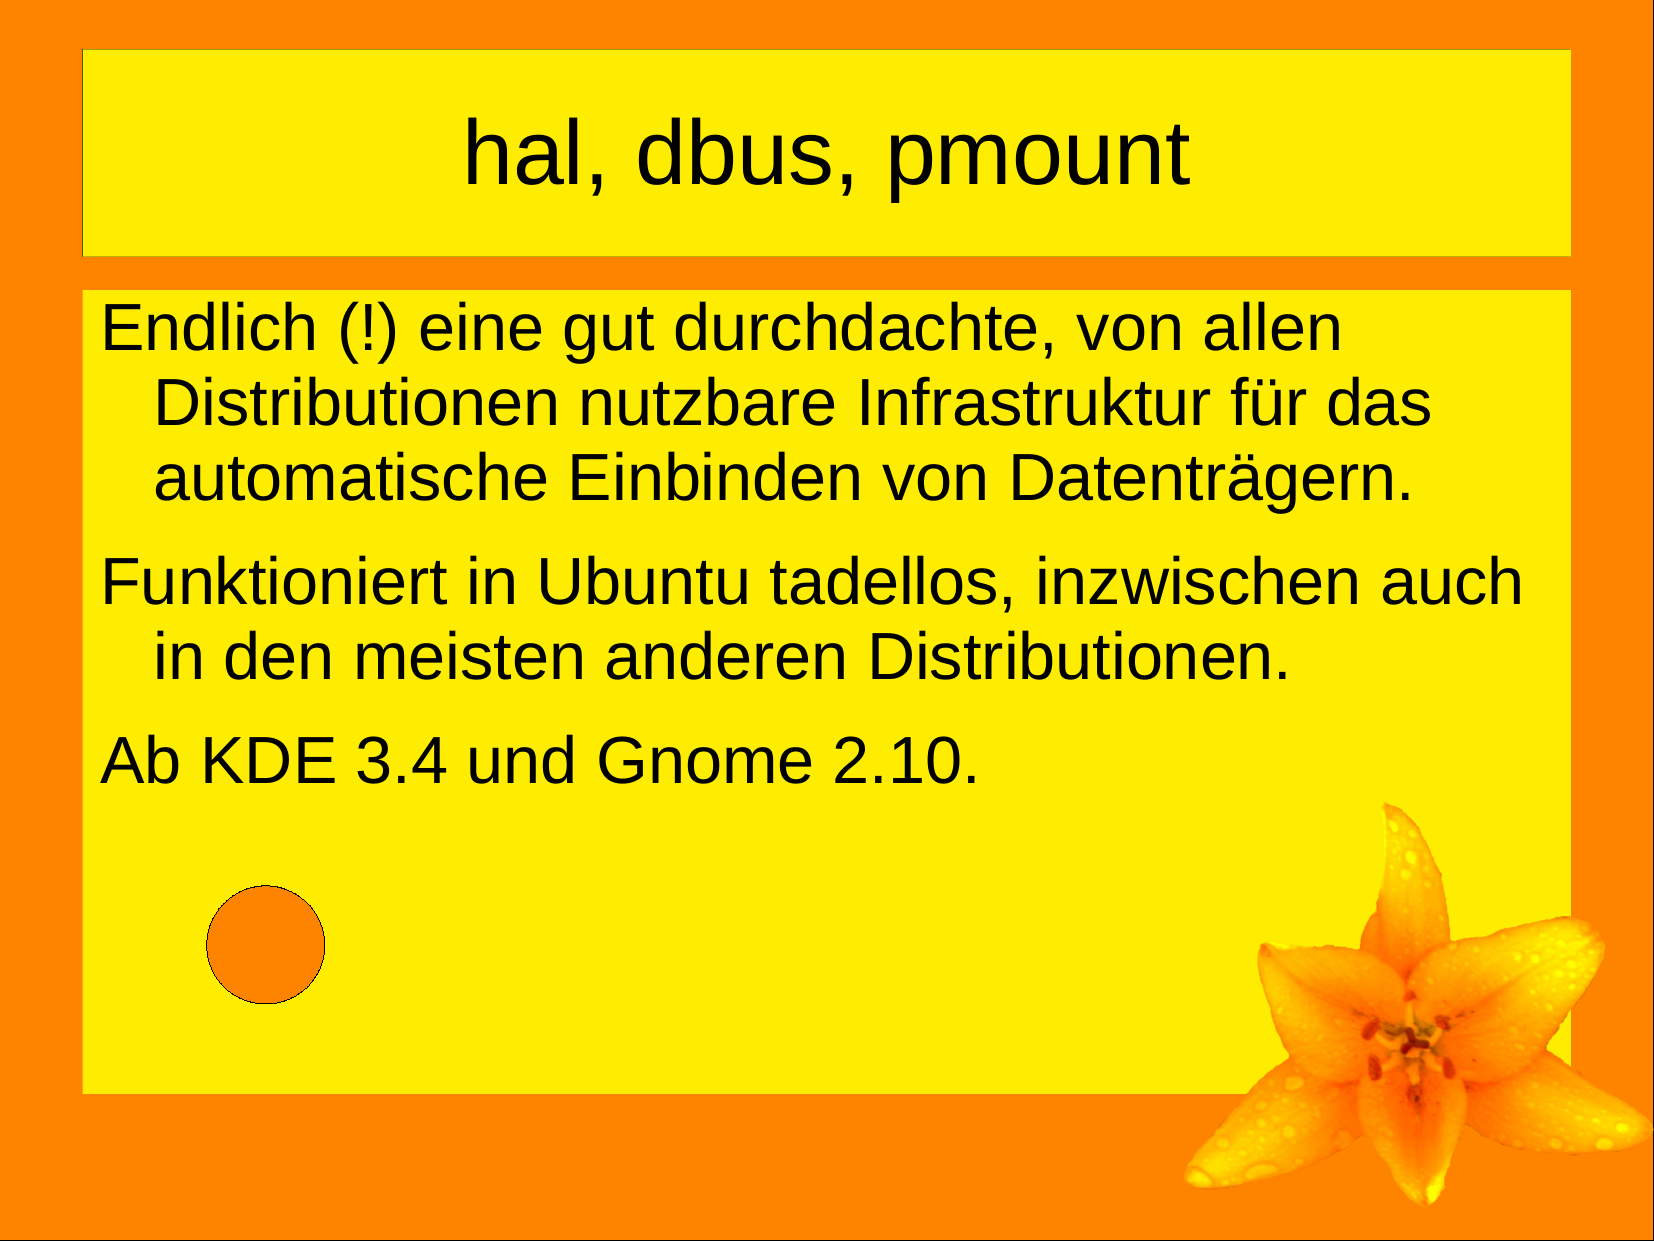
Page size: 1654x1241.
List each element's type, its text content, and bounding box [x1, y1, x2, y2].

list Endlich (!) eine gut durchdachte, von allen Distributionen nutzbare Infrastruktur für das automatische Einbinden von Datenträgern. Funktioniert in Ubuntu tadellos, inzwischen auch in den meisten anderen Distributionen. Ab KDE 3.4 und Gnome 2.10. [82, 290, 1571, 1094]
title hal, dbus, pmount [82, 49, 1571, 257]
text_box [206, 885, 325, 1004]
picture [1181, 767, 1654, 1241]
text_box [0, 0, 1654, 1241]
